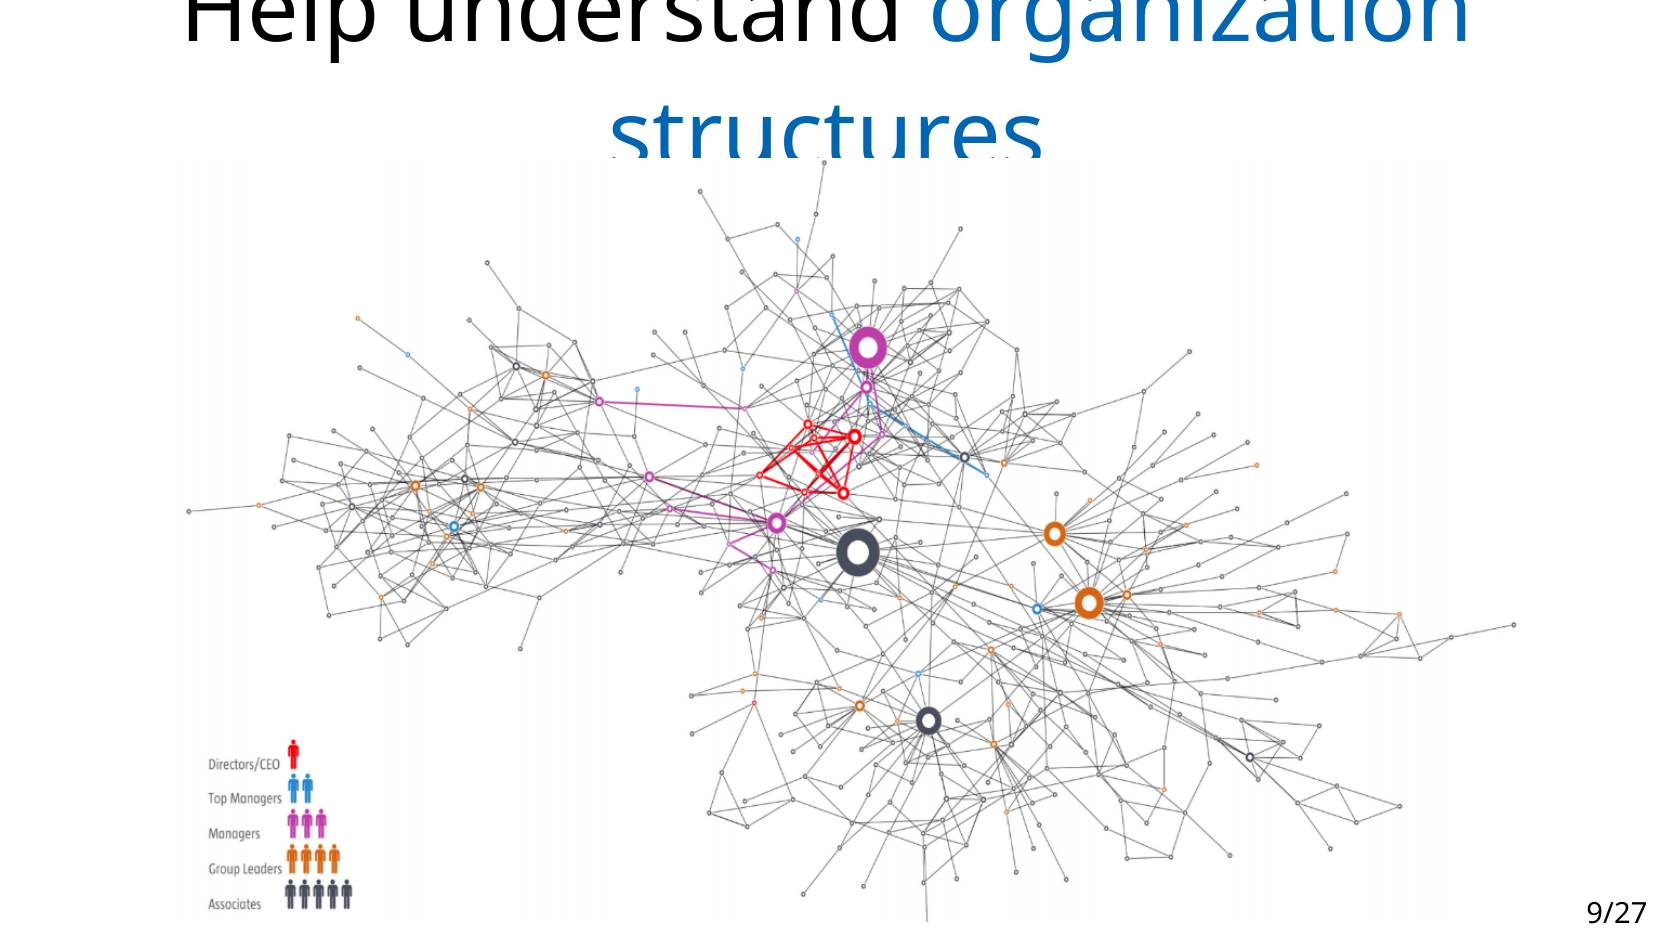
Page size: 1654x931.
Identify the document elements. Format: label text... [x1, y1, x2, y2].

title Help understand organization structures [82, 1, 1571, 136]
picture [172, 158, 1538, 922]
